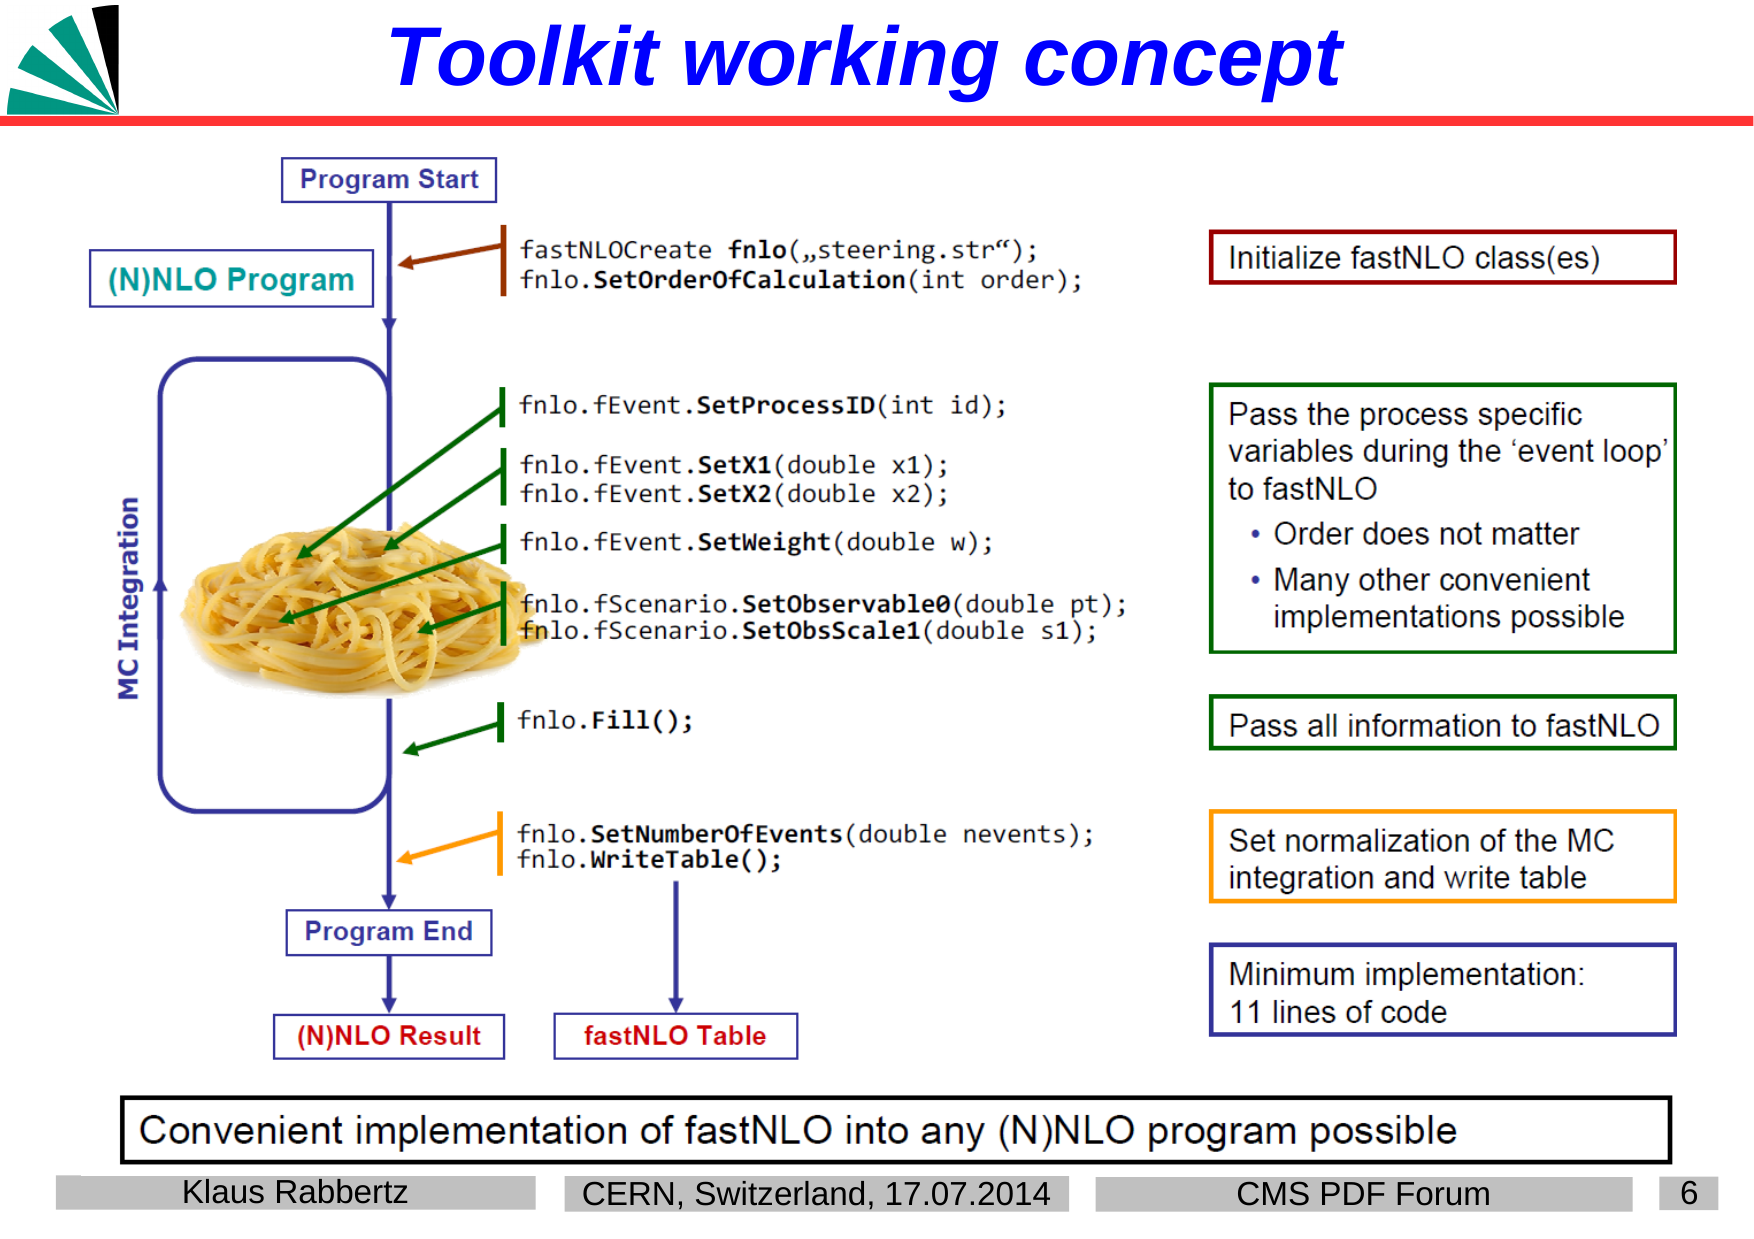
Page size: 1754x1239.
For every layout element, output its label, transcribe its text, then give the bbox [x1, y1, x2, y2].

picture [81, 133, 1677, 1176]
title Toolkit working concept [123, 0, 1606, 114]
picture [7, 5, 119, 116]
